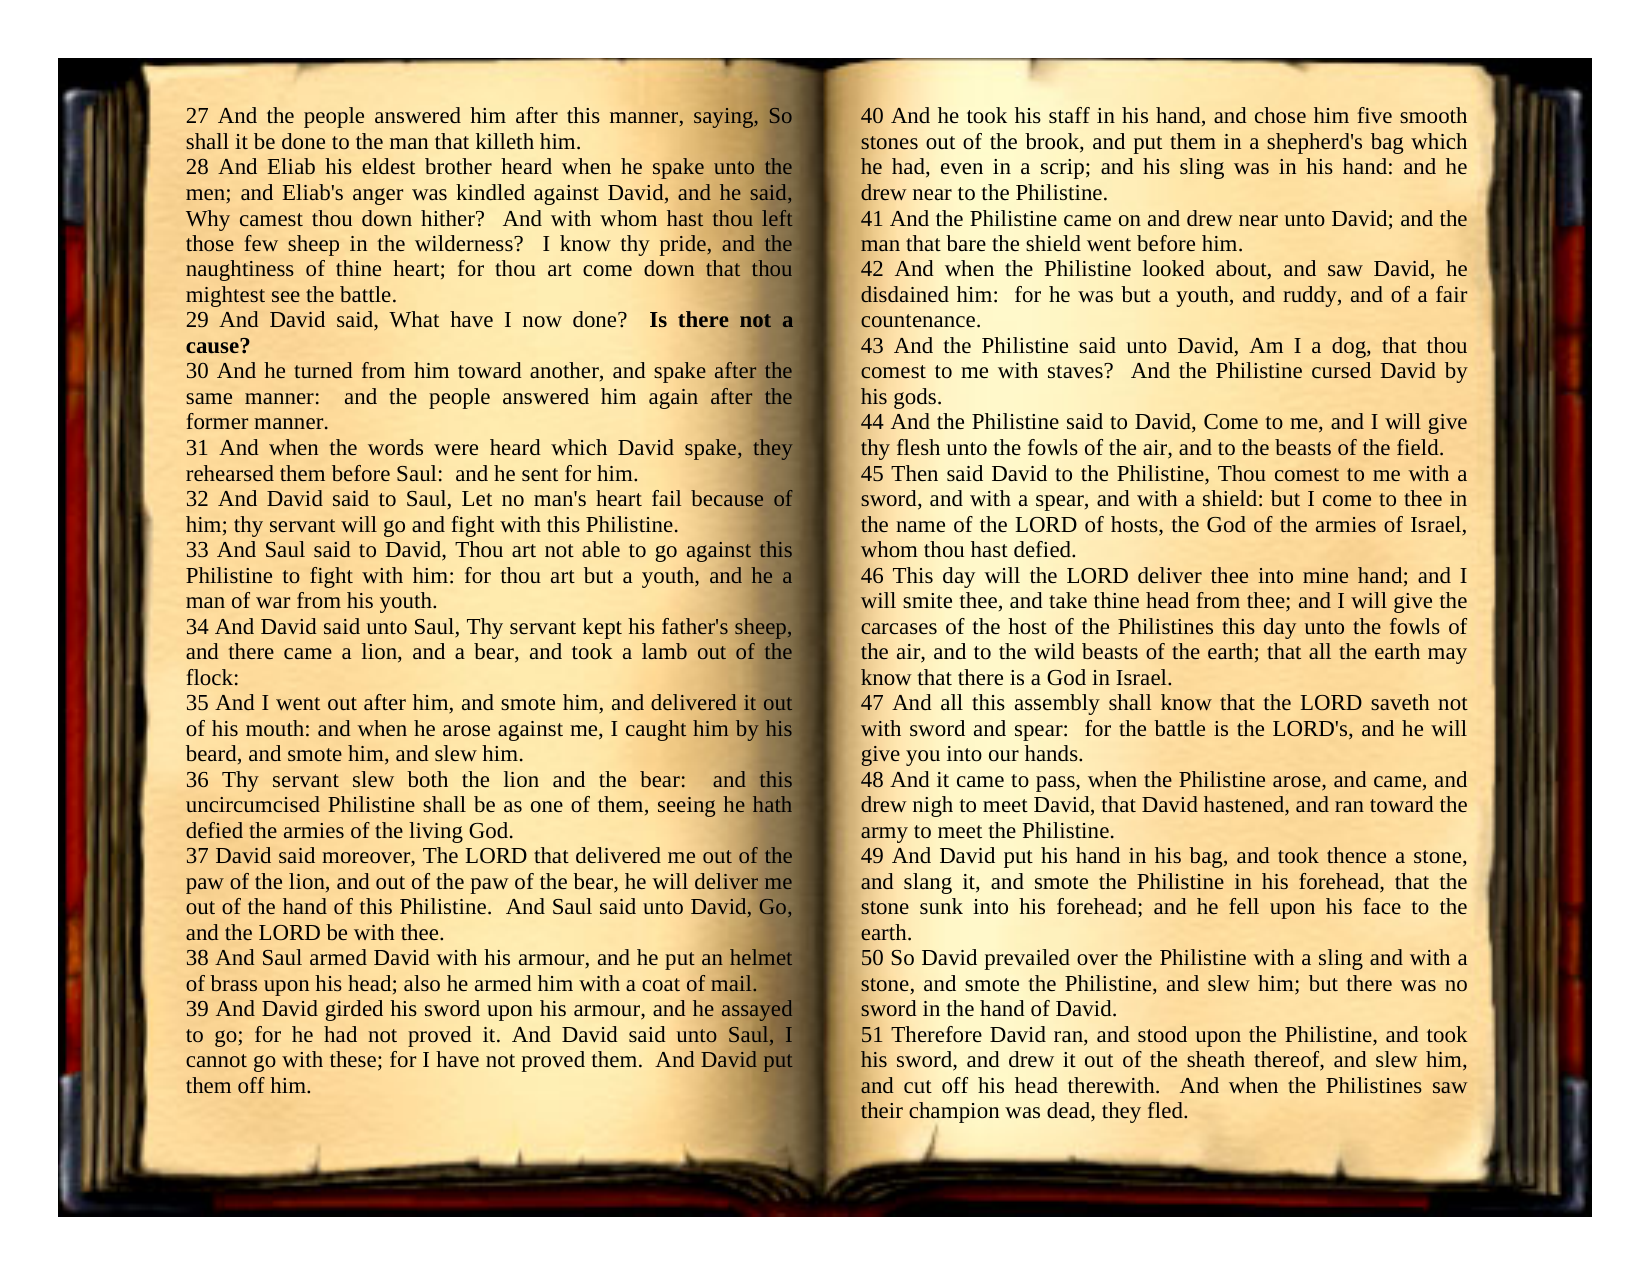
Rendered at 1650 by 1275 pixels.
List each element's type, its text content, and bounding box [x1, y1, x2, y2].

text_box 27 And the people answered him after this manner, saying, So shall it be done to the man that killeth him. 28 And Eliab his eldest brother heard when he spake unto the men; and Eliab's anger was kindled against David, and he said, Why camest thou down hither? And with whom hast thou left those few sheep in the wilderness? I know thy pride, and the naughtiness of thine heart; for thou art come down that thou mightest see the battle. 29 And David said, What have I now done? Is there not a cause? 30 And he turned from him toward another, and spake after the same manner: and the people answered him again after the former manner. 31 And when the words were heard which David spake, they rehearsed them before Saul: and he sent for him. 32 And David said to Saul, Let no man's heart fail because of him; thy servant will go and fight with this Philistine. 33 And Saul said to David, Thou art not able to go against this Philistine to fight with him: for thou art but a youth, and he a man of war from his youth. 34 And David said unto Saul, Thy servant kept his father's sheep, and there came a lion, and a bear, and took a lamb out of the flock: 35 And I went out after him, and smote him, and delivered it out of his mouth: and when he arose against me, I caught him by his beard, and smote him, and slew him. 36 Thy servant slew both the lion and the bear: and this uncircumcised Philistine shall be as one of them, seeing he hath defied the armies of the living God. 37 David said moreover, The LORD that delivered me out of the paw of the lion, and out of the paw of the bear, he will deliver me out of the hand of this Philistine. And Saul said unto David, Go, and the LORD be with thee. 38 And Saul armed David with his armour, and he put an helmet of brass upon his head; also he armed him with a coat of mail. 39 And David girded his sword upon his armour, and he assayed to go; for he had not proved it. And David said unto Saul, I cannot go with these; for I have not proved them. And David put them off him. [171, 96, 809, 1106]
picture [58, 58, 1592, 1217]
text_box 40 And he took his staff in his hand, and chose him five smooth stones out of the brook, and put them in a shepherd's bag which he had, even in a scrip; and his sling was in his hand: and he drew near to the Philistine. 41 And the Philistine came on and drew near unto David; and the man that bare the shield went before him. 42 And when the Philistine looked about, and saw David, he disdained him: for he was but a youth, and ruddy, and of a fair countenance. 43 And the Philistine said unto David, Am I a dog, that thou comest to me with staves? And the Philistine cursed David by his gods. 44 And the Philistine said to David, Come to me, and I will give thy flesh unto the fowls of the air, and to the beasts of the field. 45 Then said David to the Philistine, Thou comest to me with a sword, and with a spear, and with a shield: but I come to thee in the name of the LORD of hosts, the God of the armies of Israel, whom thou hast defied. 46 This day will the LORD deliver thee into mine hand; and I will smite thee, and take thine head from thee; and I will give the carcases of the host of the Philistines this day unto the fowls of the air, and to the wild beasts of the earth; that all the earth may know that there is a God in Israel. 47 And all this assembly shall know that the LORD saveth not with sword and spear: for the battle is the LORD's, and he will give you into our hands. 48 And it came to pass, when the Philistine arose, and came, and drew nigh to meet David, that David hastened, and ran toward the army to meet the Philistine. 49 And David put his hand in his bag, and took thence a stone, and slang it, and smote the Philistine in his forehead, that the stone sunk into his forehead; and he fell upon his face to the earth. 50 So David prevailed over the Philistine with a sling and with a stone, and smote the Philistine, and slew him; but there was no sword in the hand of David. 51 Therefore David ran, and stood upon the Philistine, and took his sword, and drew it out of the sheath thereof, and slew him, and cut off his head therewith. And when the Philistines saw their champion was dead, they fled. [846, 96, 1484, 1132]
